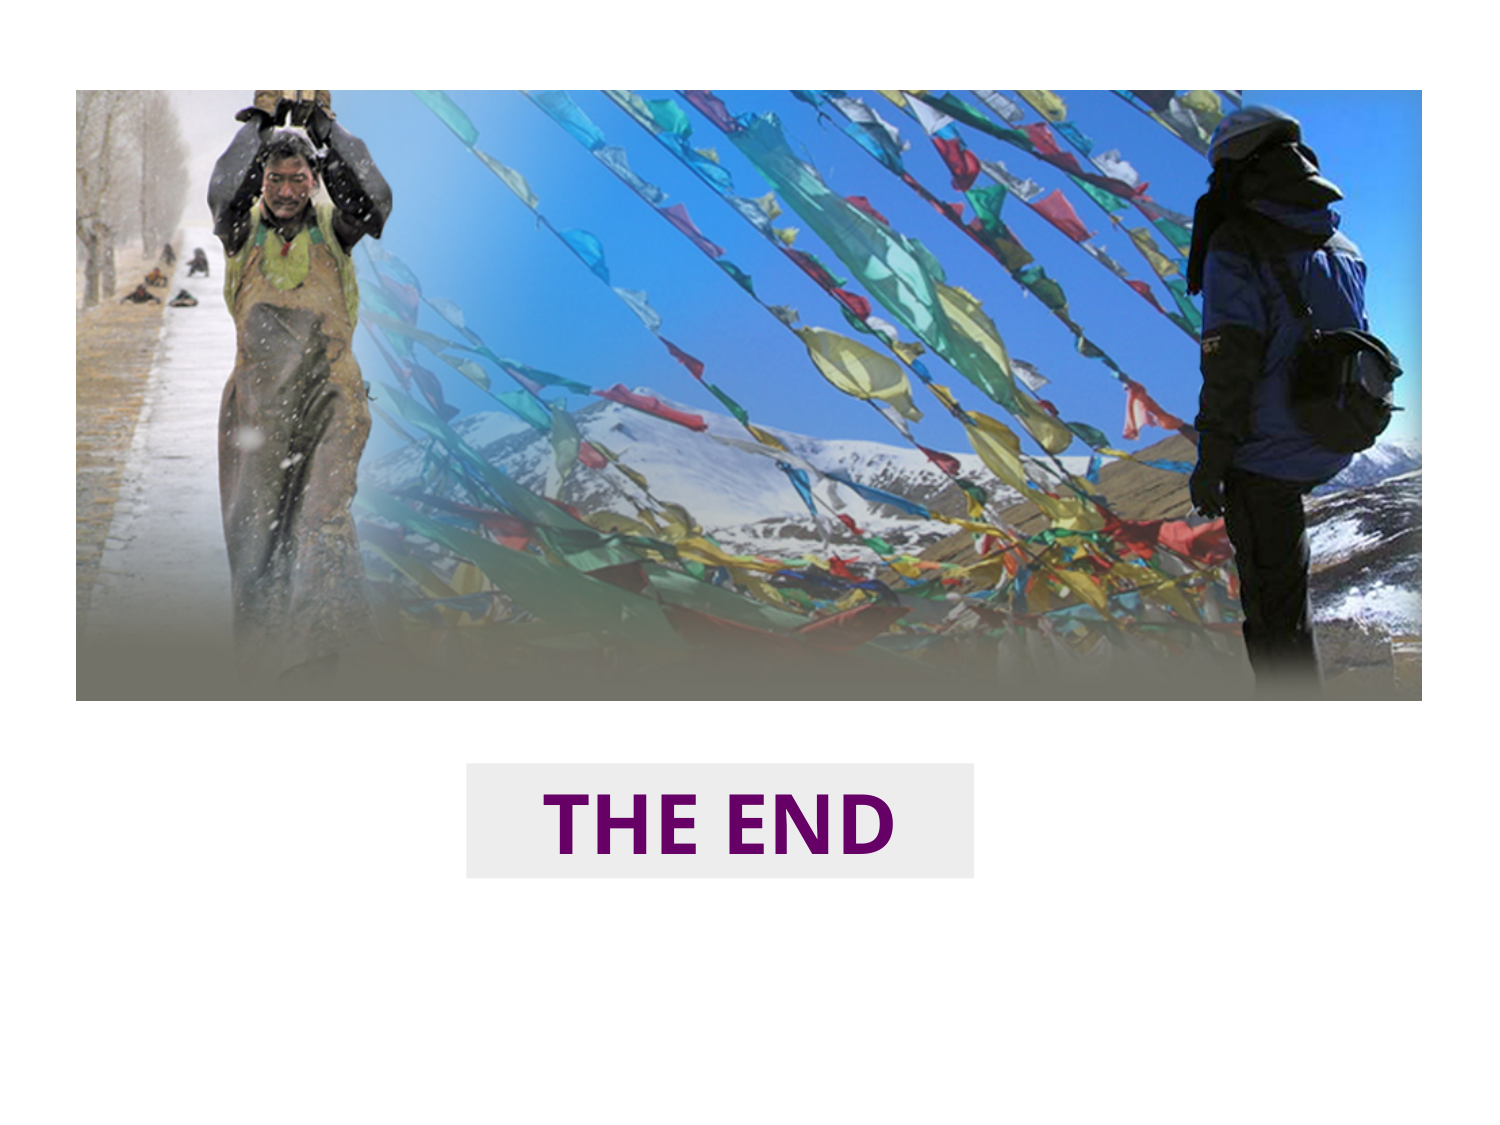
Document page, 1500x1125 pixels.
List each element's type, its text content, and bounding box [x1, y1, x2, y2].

text_box THE END [466, 763, 975, 879]
picture [76, 90, 1422, 701]
